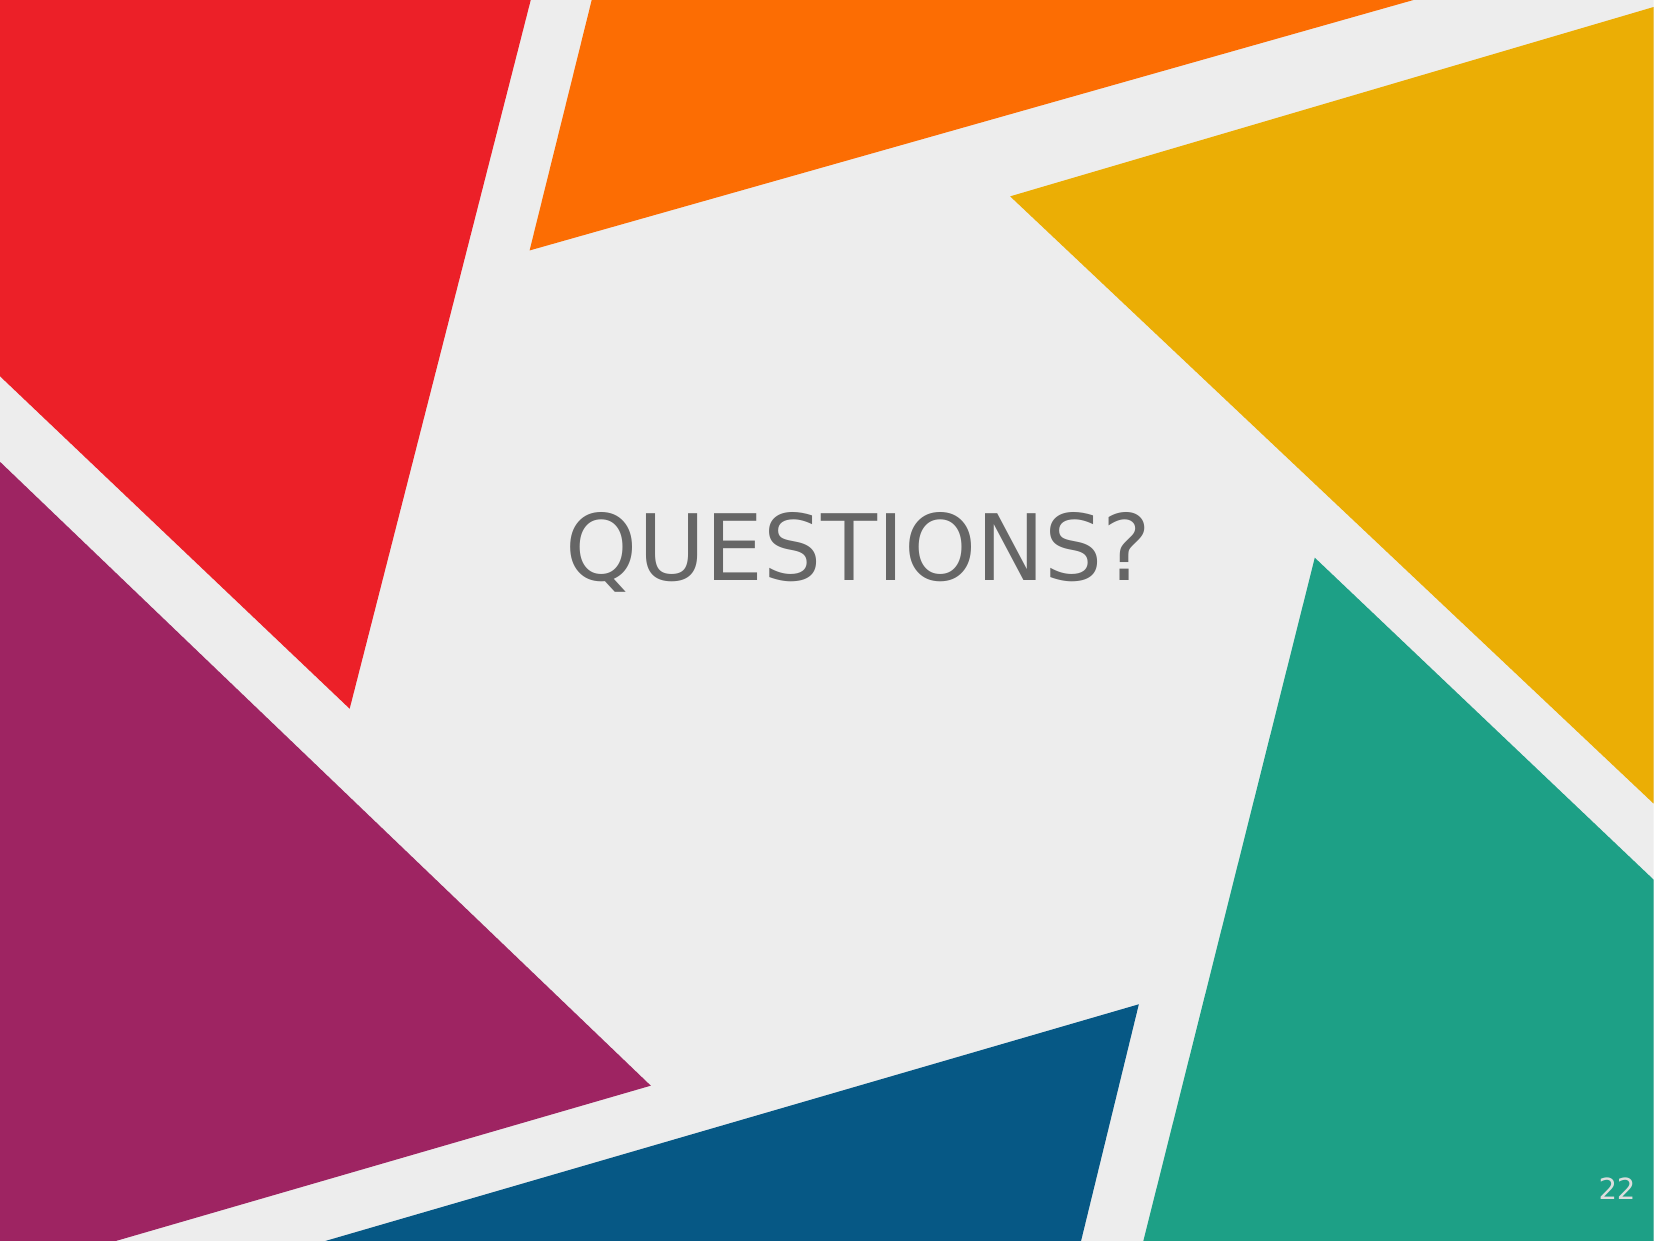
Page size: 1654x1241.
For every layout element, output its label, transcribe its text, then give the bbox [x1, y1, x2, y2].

list QUESTIONS? [495, 495, 1183, 751]
